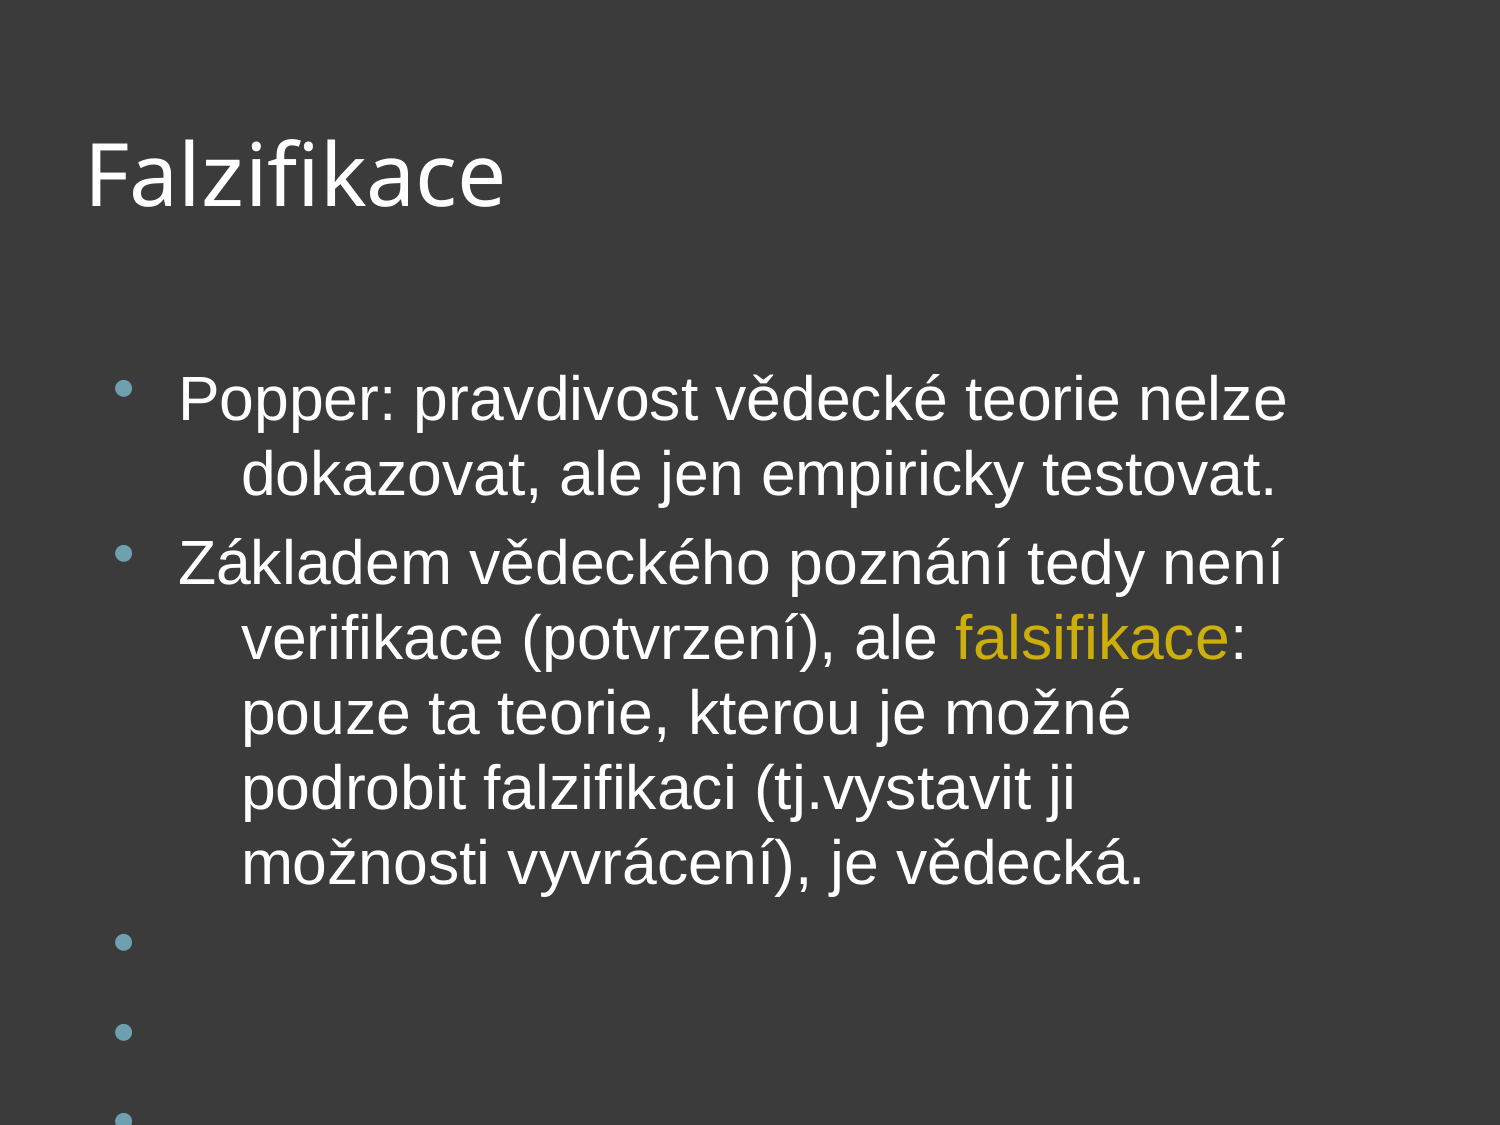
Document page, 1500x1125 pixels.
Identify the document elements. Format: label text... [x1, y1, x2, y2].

title Falzifikace [76, 78, 1302, 266]
list Popper: pravdivost vědecké teorie nelze dokazovat, ale jen empiricky testovat. Základem vědeckého poznání tedy není verifikace (potvrzení), ale falsifikace: pouze ta teorie, kterou je možné podrobit falzifikaci (tj.vystavit ji možnosti vyvrácení), je vědecká. [88, 350, 1314, 1093]
